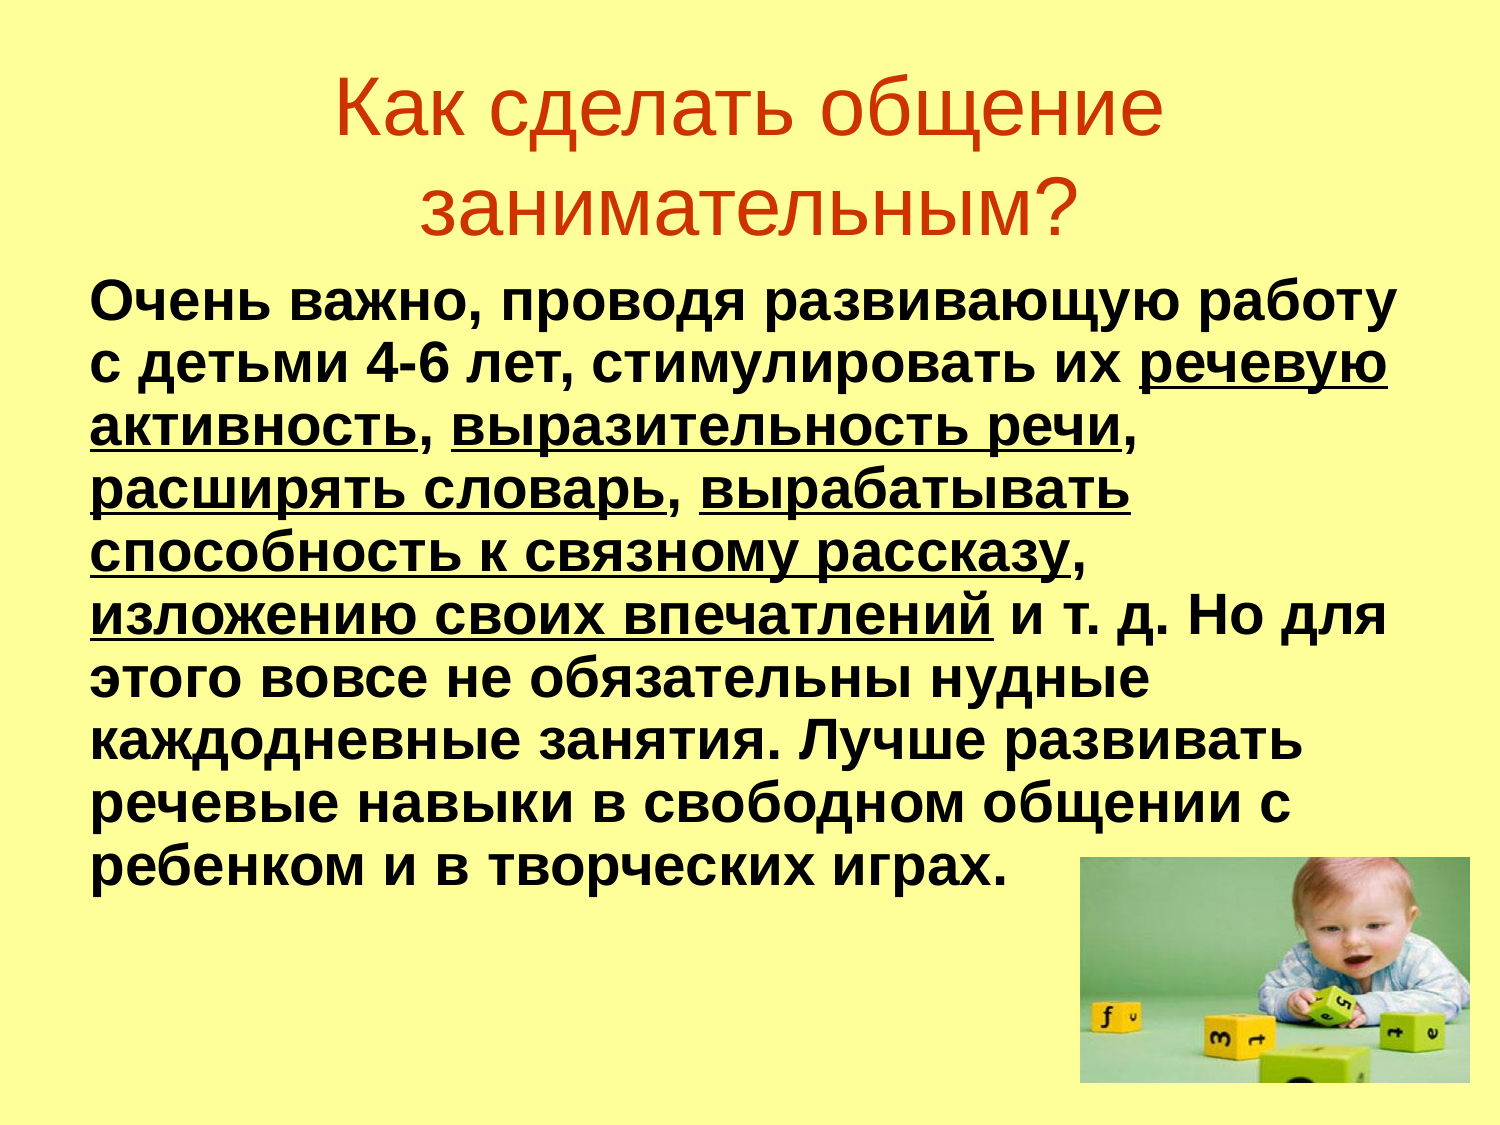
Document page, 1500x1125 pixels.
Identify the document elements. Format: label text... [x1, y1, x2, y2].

title Как сделать общение занимательным? [75, 45, 1425, 233]
picture [1080, 857, 1470, 1084]
list Очень важно, проводя развивающую работу с детьми 4-6 лет, стимулировать их речевую активность, выразительность речи, расширять словарь, вырабатывать способность к связному рассказу, изложению своих впечатлений и т. д. Но для этого вовсе не обязательны нудные каждодневные занятия. Лучше развивать речевые навыки в свободном общении с ребенком и в творческих играх. [75, 262, 1425, 1005]
